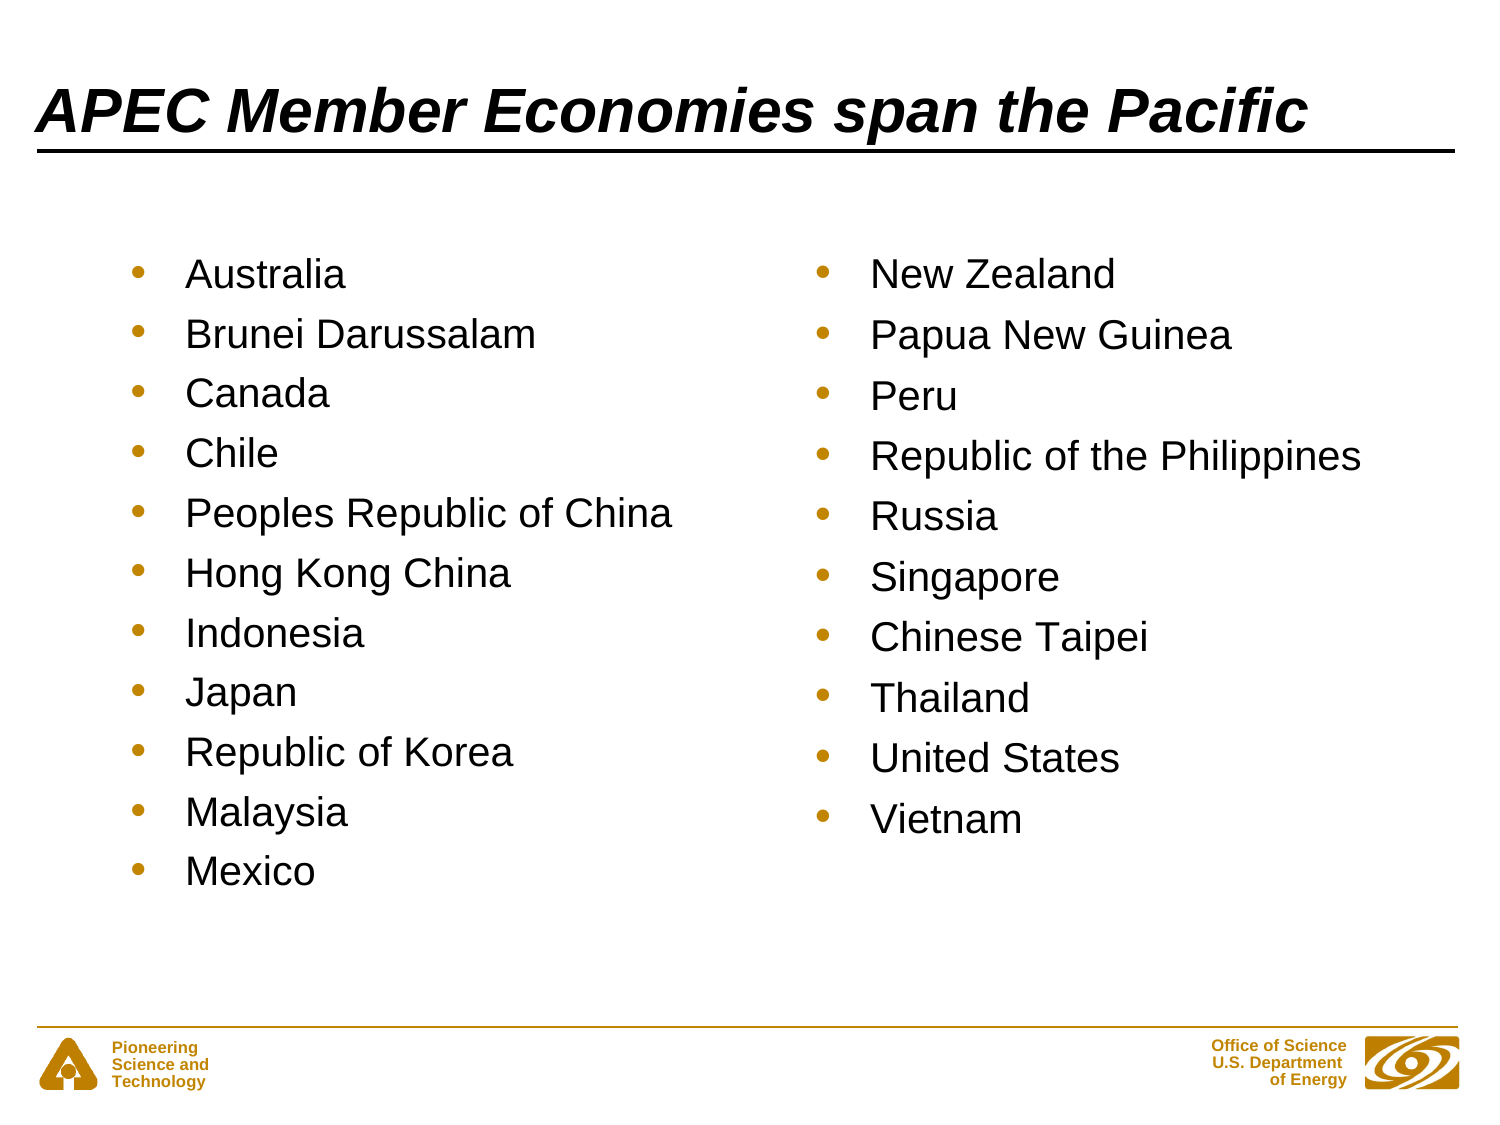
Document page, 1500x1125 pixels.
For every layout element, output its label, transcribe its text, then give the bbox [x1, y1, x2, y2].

list New Zealand Papua New Guinea Peru Republic of the Philippines Russia Singapore Chinese Taipei Thailand United States Vietnam [798, 239, 1459, 917]
list Australia Brunei Darussalam Canada Chile Peoples Republic of China Hong Kong China Indonesia Japan Republic of Korea Malaysia Mexico [114, 239, 756, 909]
title APEC Member Economies span the Pacific [21, 78, 1459, 154]
picture [1362, 1032, 1463, 1093]
picture [35, 1034, 101, 1094]
